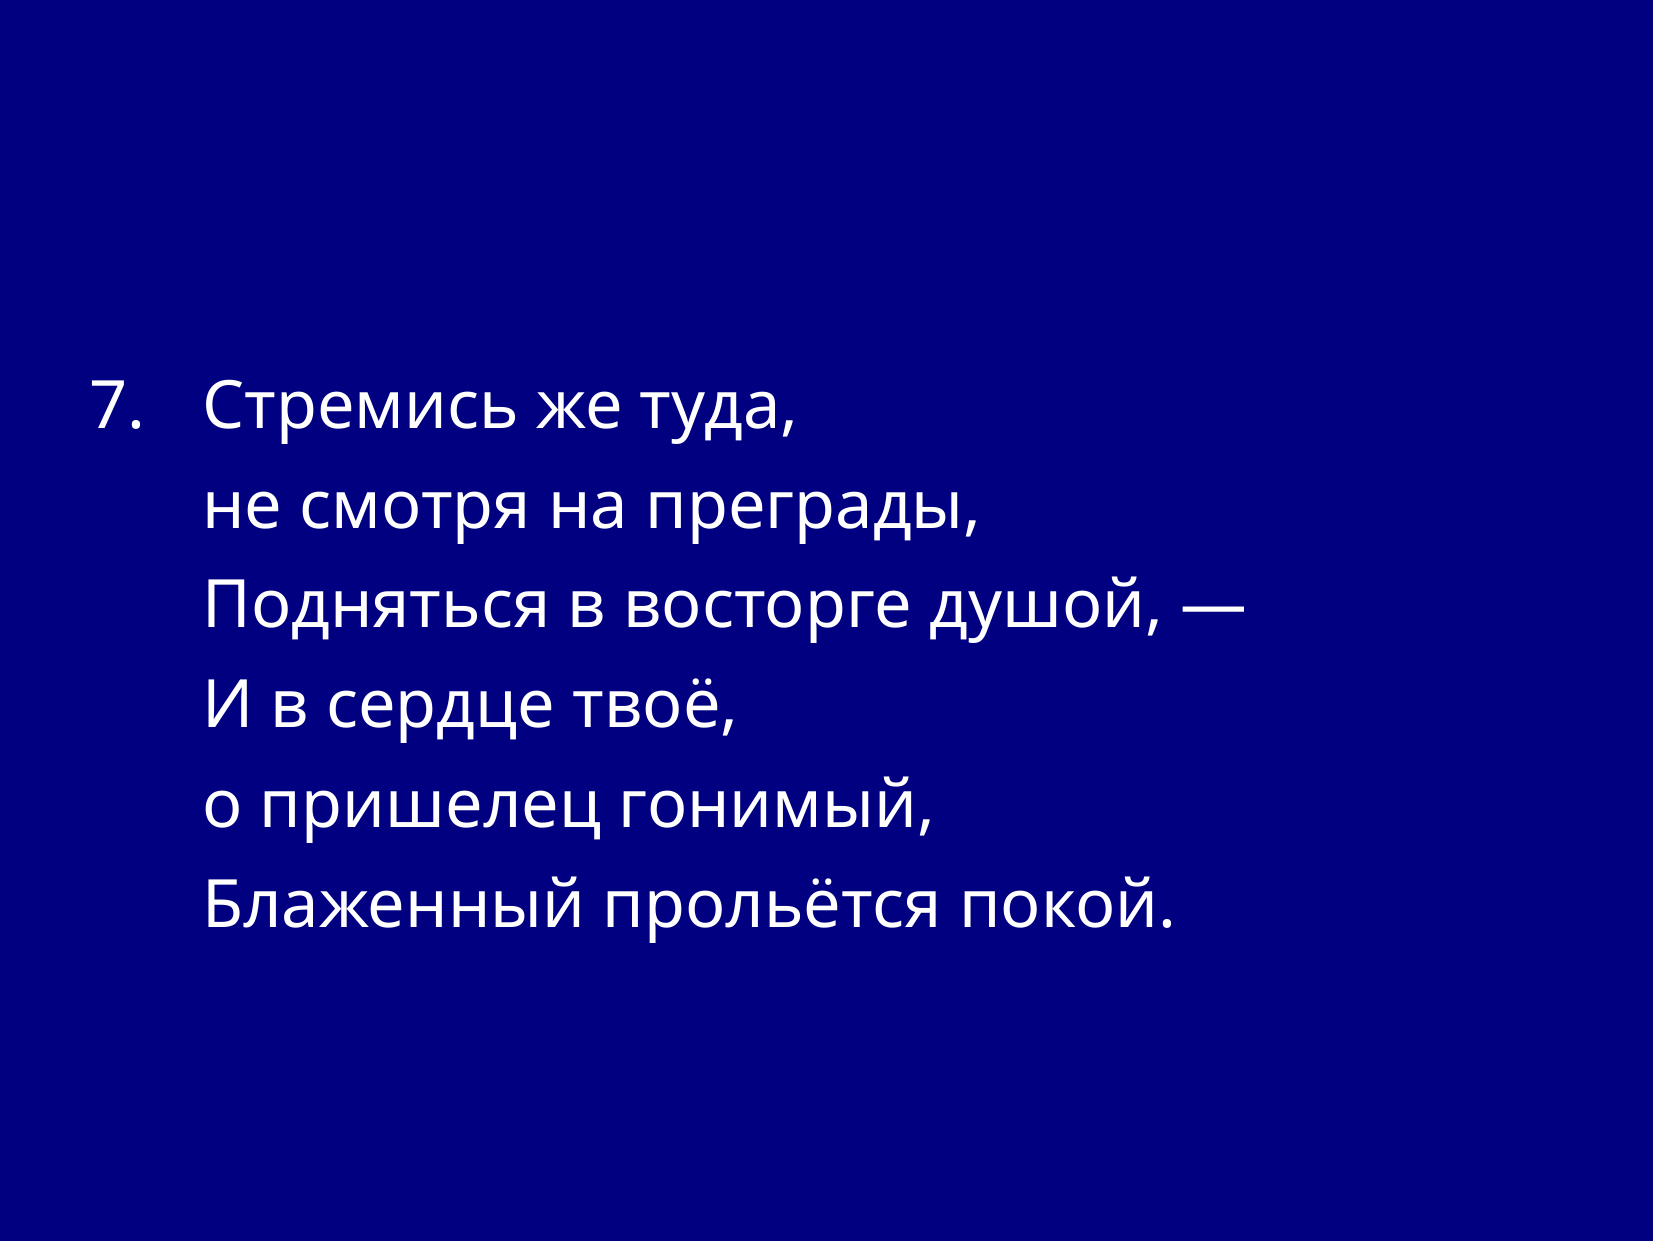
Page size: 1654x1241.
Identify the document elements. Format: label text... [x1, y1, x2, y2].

text_box 7. Стремись же туда, не смотря на преграды, Подняться в восторге душой, ― И в сердце твоё, о пришелец гонимый, Блаженный прольётся покой. [75, 150, 1576, 1163]
